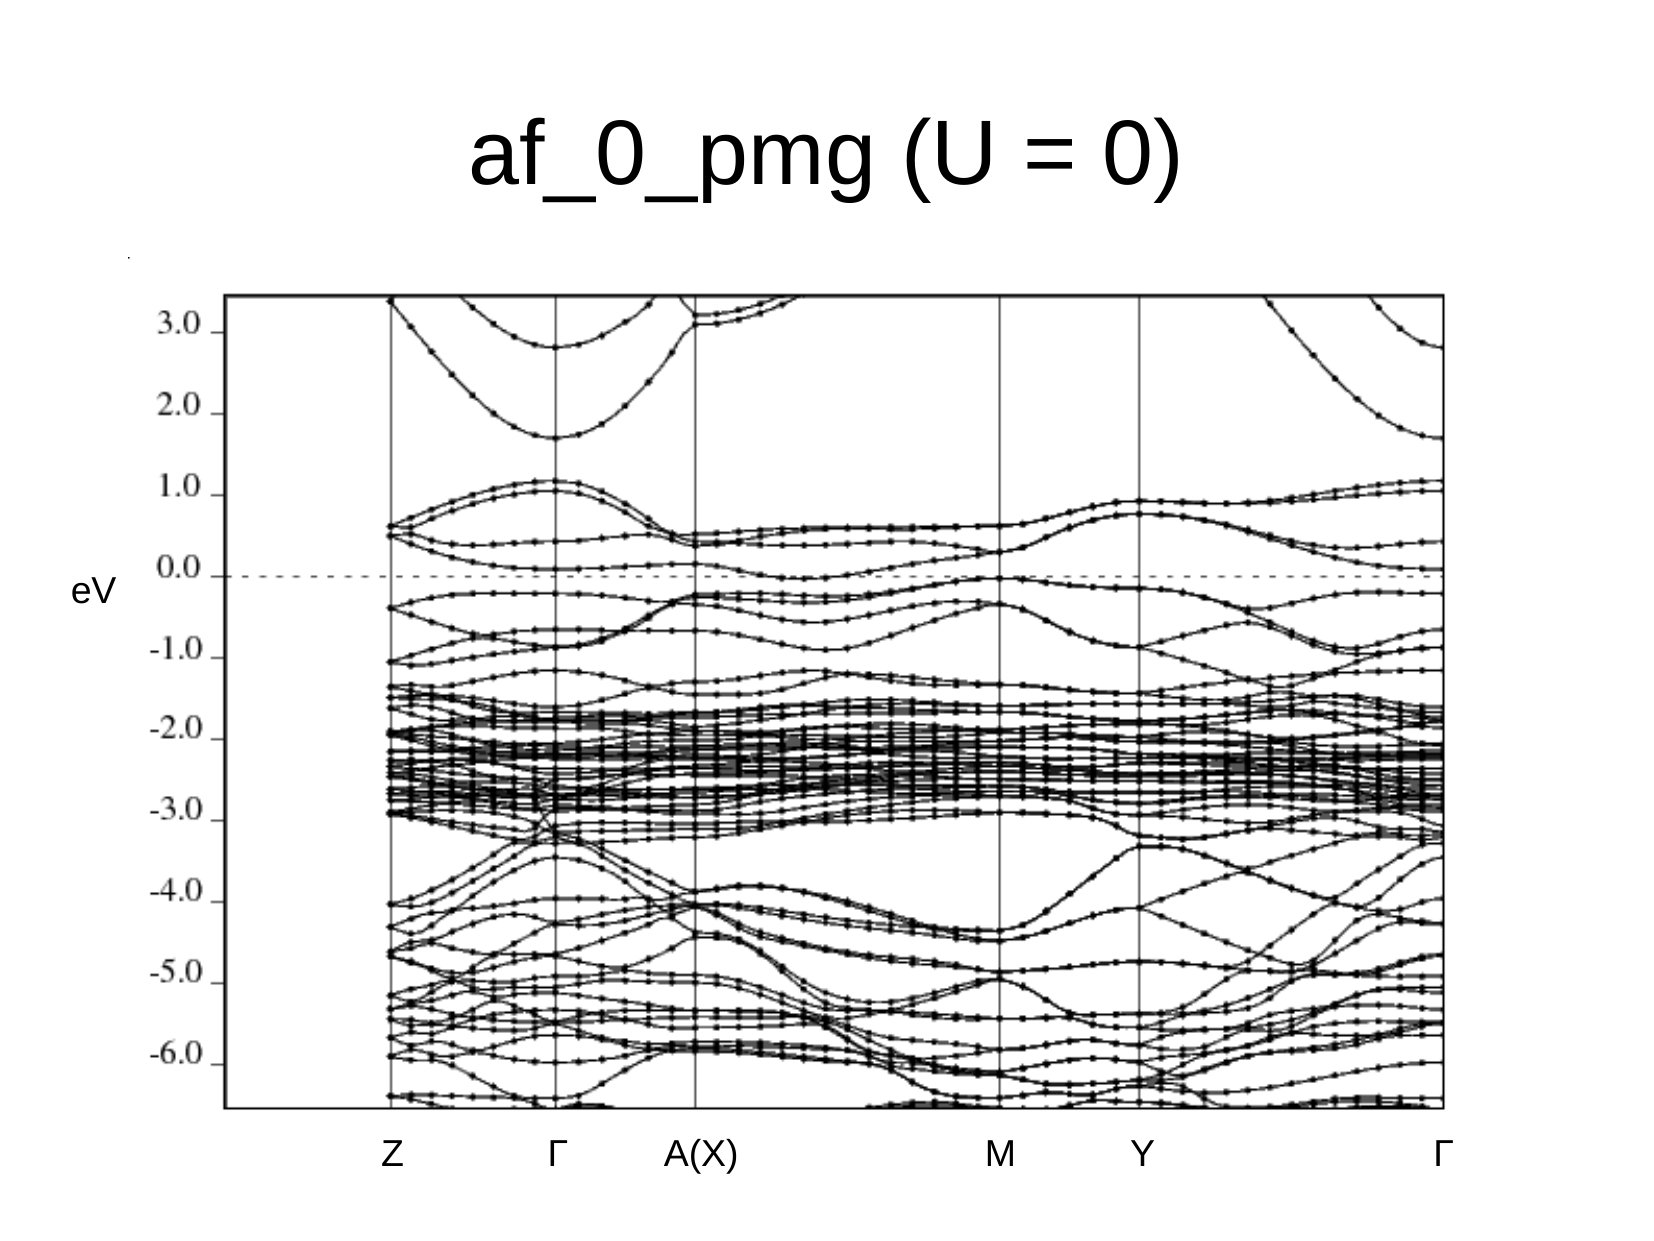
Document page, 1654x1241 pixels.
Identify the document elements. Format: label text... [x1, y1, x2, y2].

text_box eV [37, 562, 151, 620]
text_box M [963, 1125, 1039, 1182]
text_box Γ [520, 1125, 596, 1182]
text_box Z [354, 1125, 430, 1182]
title af_0_pmg (U = 0) [82, 56, 1571, 250]
picture [128, 257, 1493, 1158]
text_box A(X) [638, 1125, 764, 1182]
text_box Y [1104, 1125, 1180, 1182]
text_box Γ [1406, 1125, 1482, 1182]
